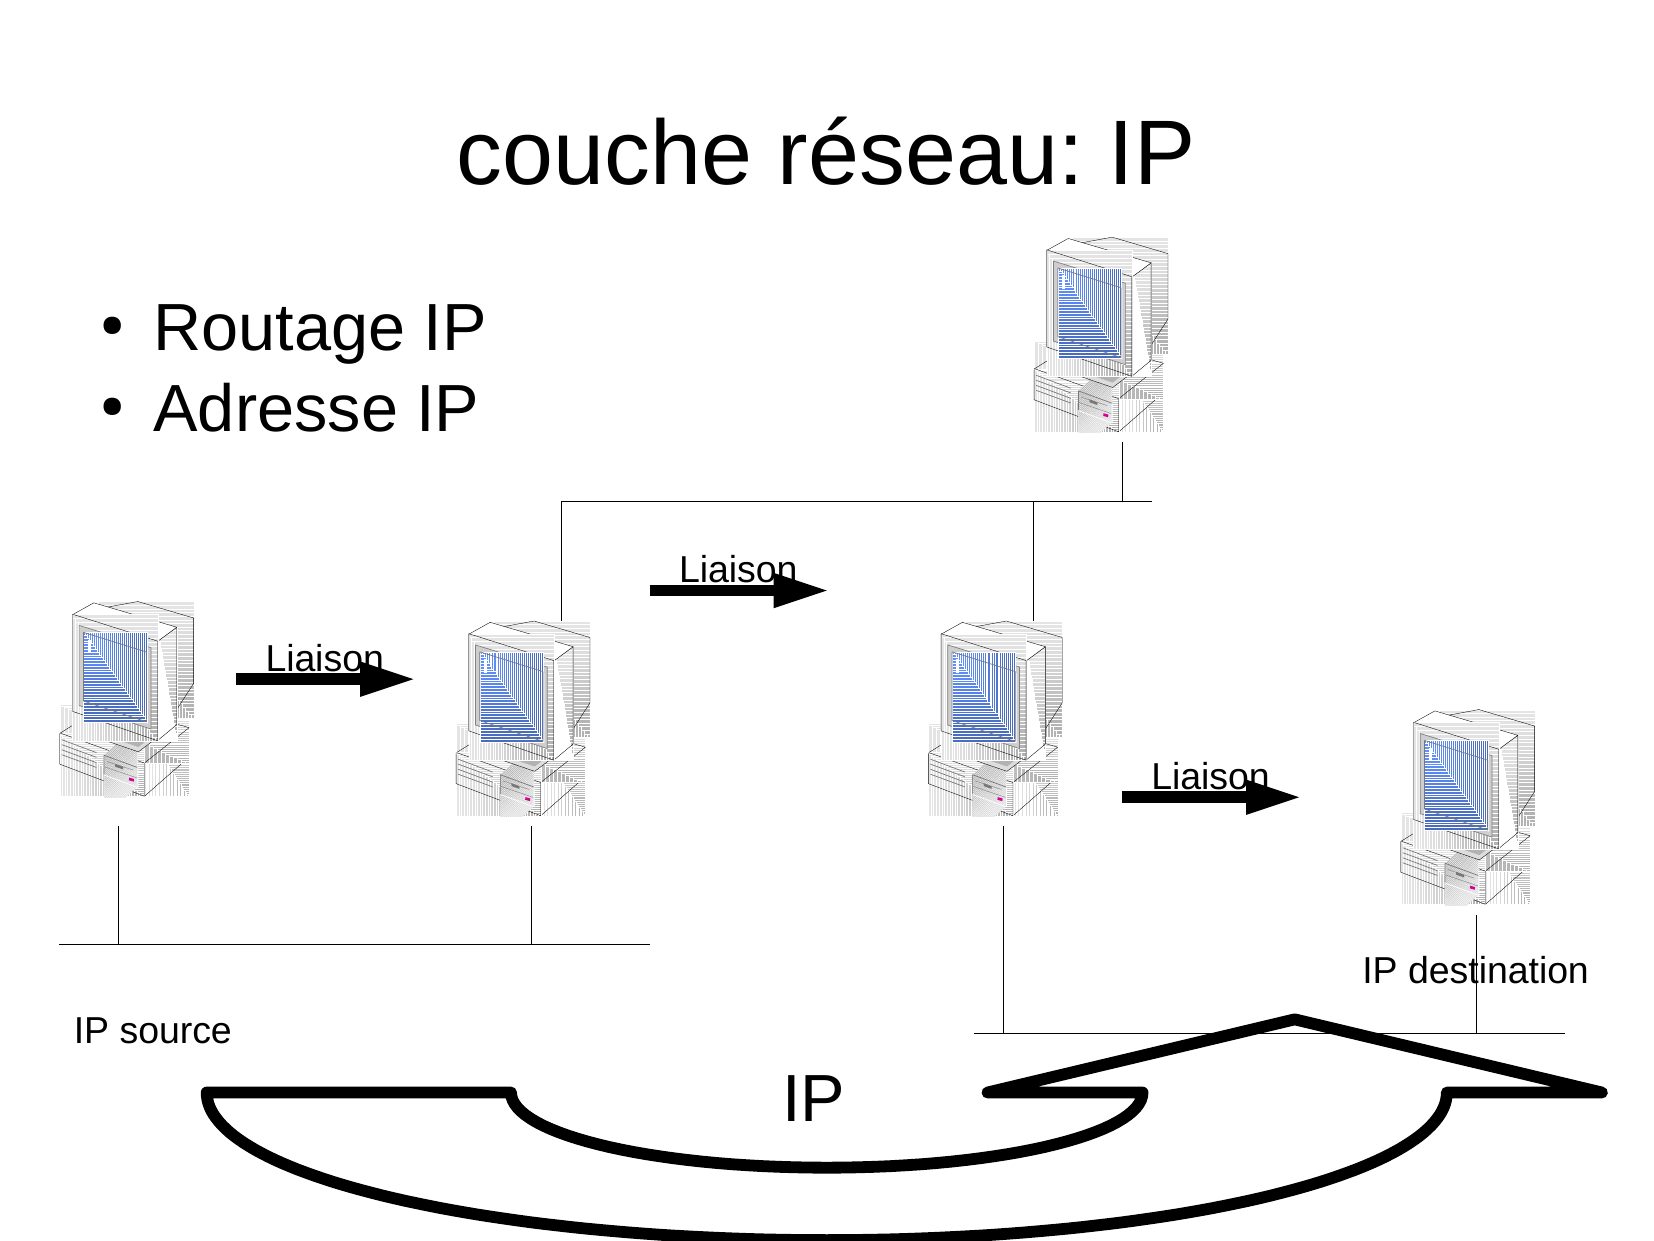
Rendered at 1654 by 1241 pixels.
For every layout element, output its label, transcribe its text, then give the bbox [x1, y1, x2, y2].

text_box IP destination [1347, 942, 1604, 1000]
picture [59, 600, 195, 798]
text_box IP source [59, 1001, 247, 1059]
picture [1033, 236, 1169, 433]
picture [1400, 708, 1536, 906]
text_box IP [767, 1053, 916, 1144]
picture [455, 620, 591, 817]
list Routage IP Adresse IP [82, 290, 1571, 502]
picture [927, 620, 1063, 817]
title couche réseau: IP [82, 49, 1571, 257]
